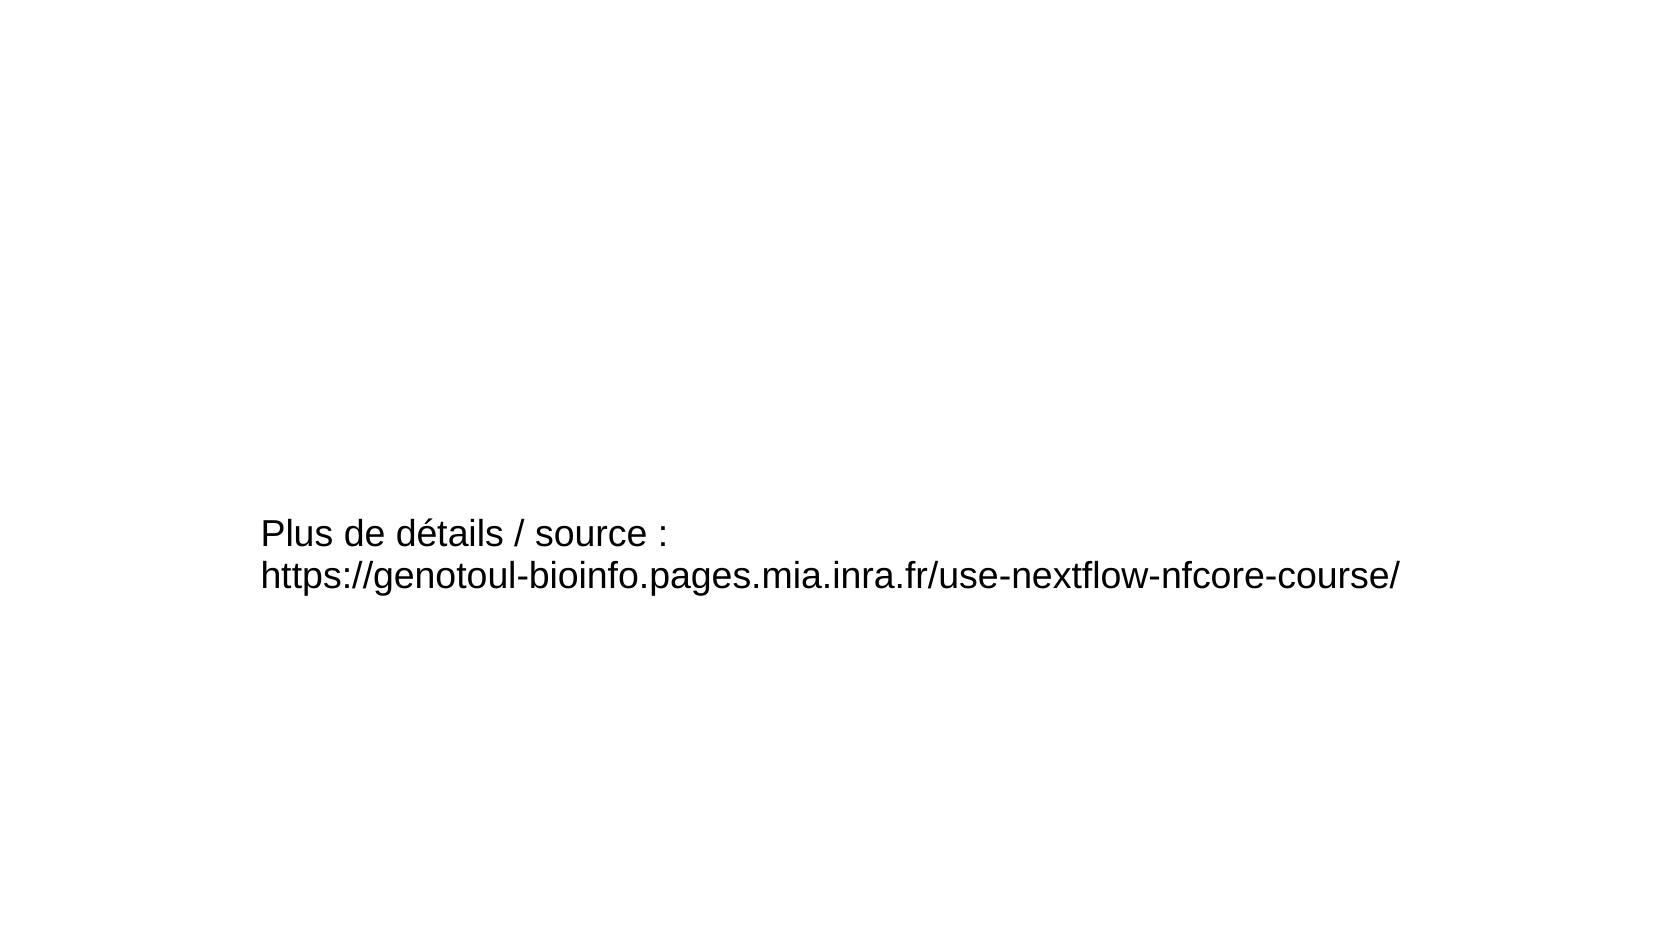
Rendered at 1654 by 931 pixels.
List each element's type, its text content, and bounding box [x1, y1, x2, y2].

text_box Plus de détails / source : https://genotoul-bioinfo.pages.mia.inra.fr/use-nextflow-nfcore-course/ [245, 504, 1418, 604]
